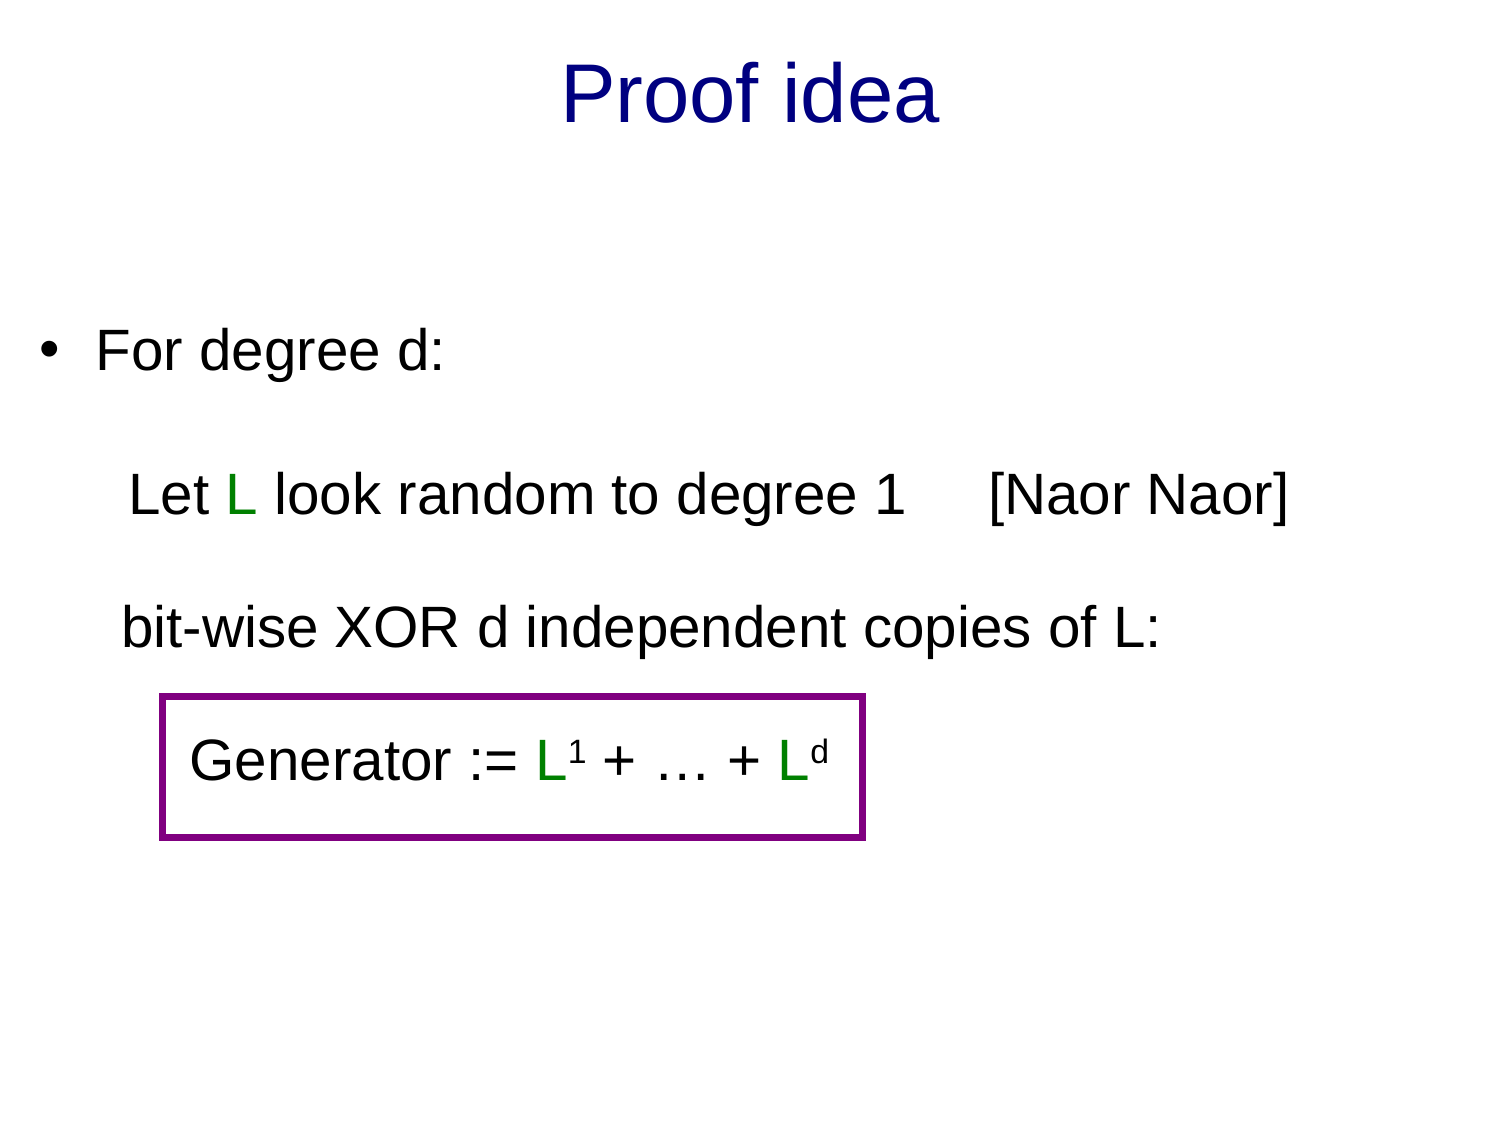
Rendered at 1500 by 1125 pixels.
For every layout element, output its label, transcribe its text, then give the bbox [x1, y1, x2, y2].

list For degree d: Let L look random to degree 1 [Naor Naor] bit-wise XOR d independent copies of L: Generator := L1 + … + Ld [24, 162, 1500, 1125]
title Proof idea [112, 0, 1388, 162]
